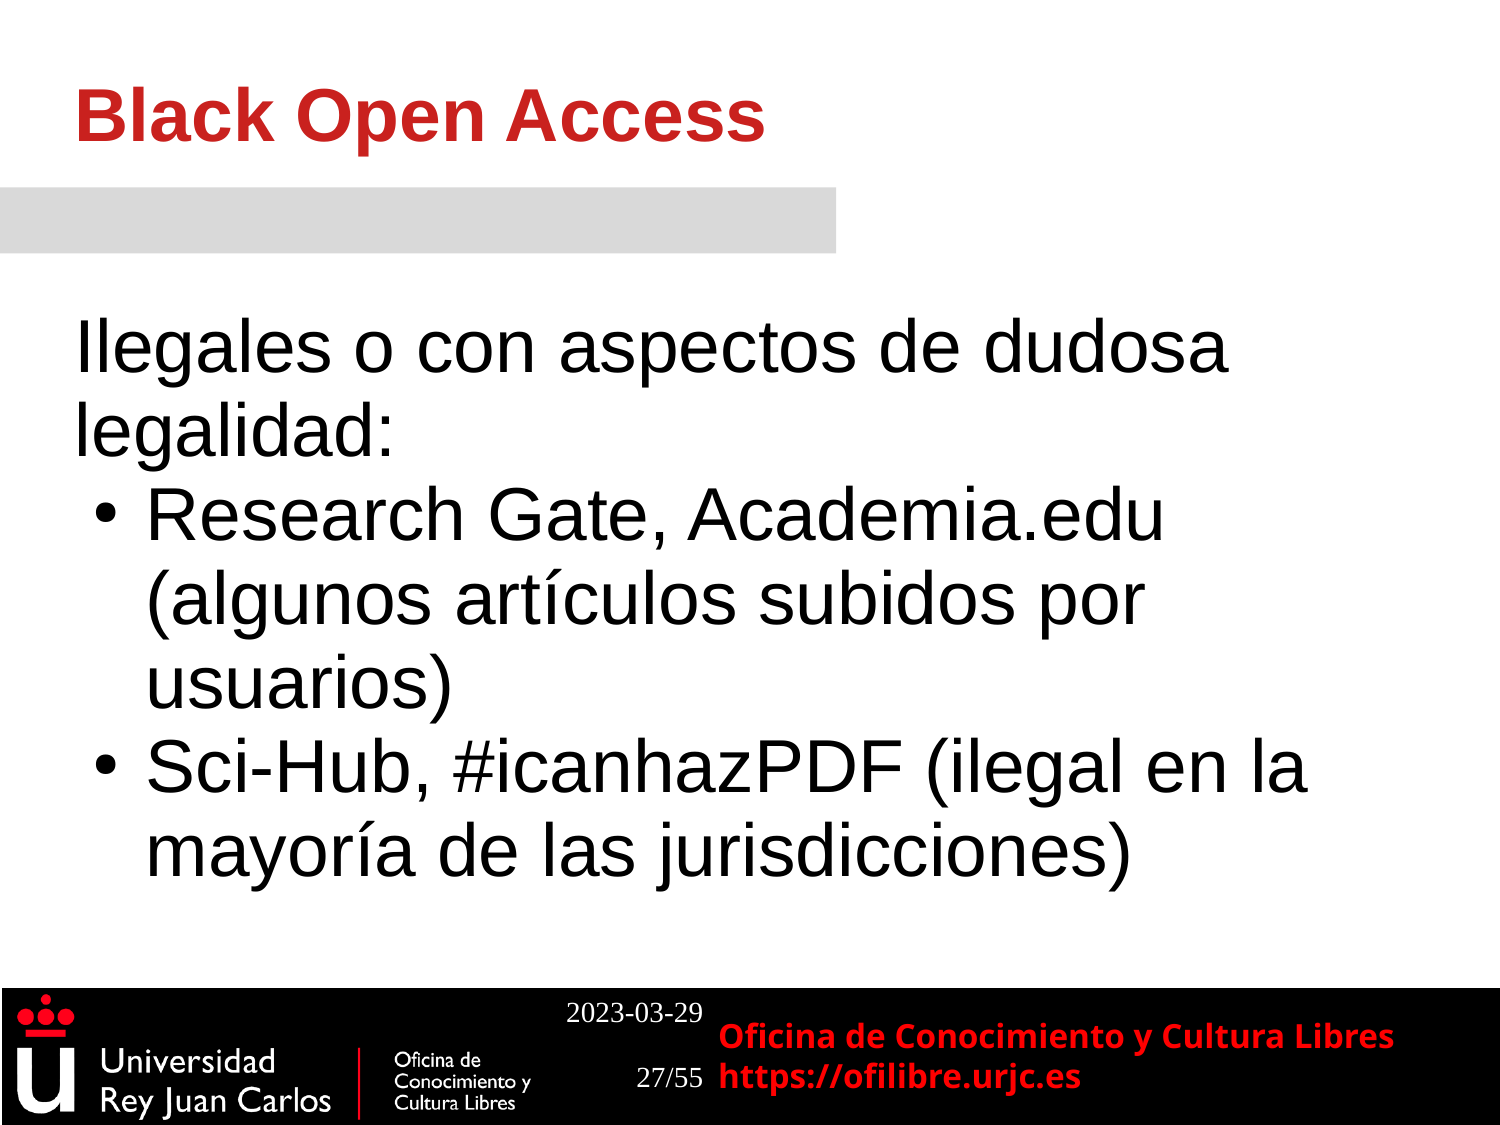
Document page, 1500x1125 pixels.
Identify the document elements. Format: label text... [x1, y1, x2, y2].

text_box Black Open Access [60, 66, 991, 249]
title [75, 7, 1425, 196]
picture [17, 994, 531, 1120]
text_box Ilegales o con aspectos de dudosa legalidad: Research Gate, Academia.edu (algunos artículos subidos por usuarios) Sci-Hub, #icanhazPDF (ilegal en la mayoría de las jurisdicciones) [60, 297, 1463, 901]
